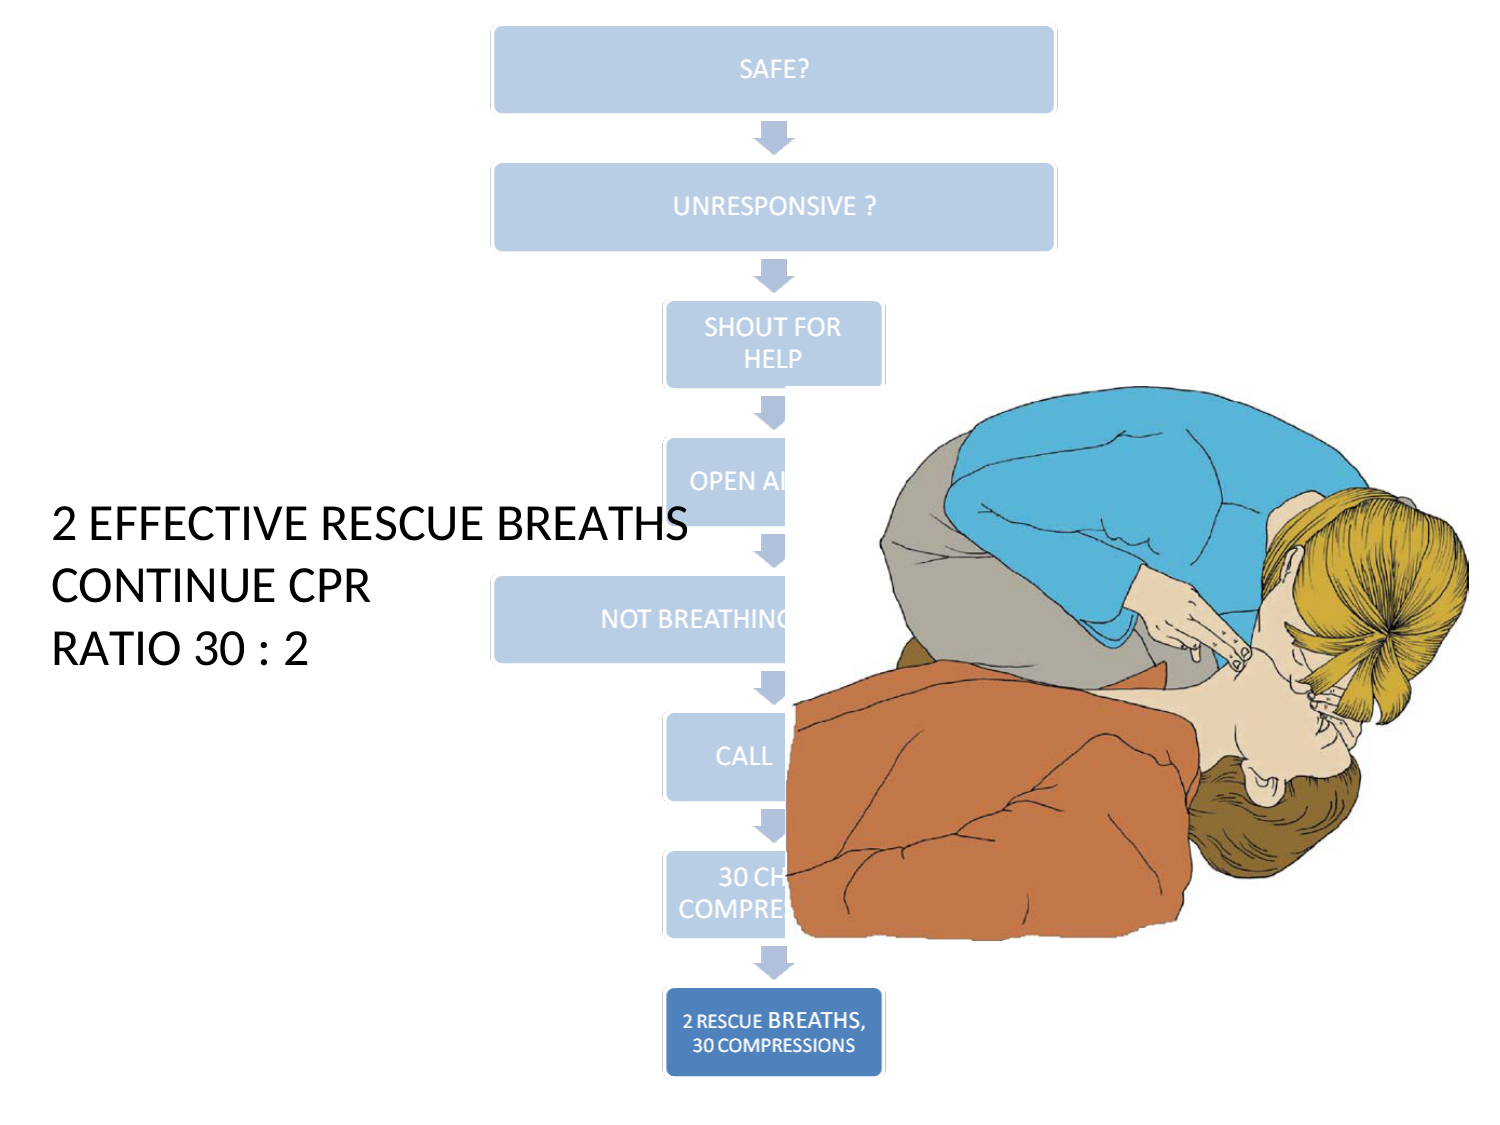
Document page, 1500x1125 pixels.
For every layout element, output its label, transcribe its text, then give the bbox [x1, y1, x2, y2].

text_box 2 EFFECTIVE RESCUE BREATHS CONTINUE CPR RATIO 30 : 2 [36, 480, 706, 746]
picture [140, 21, 1469, 1082]
